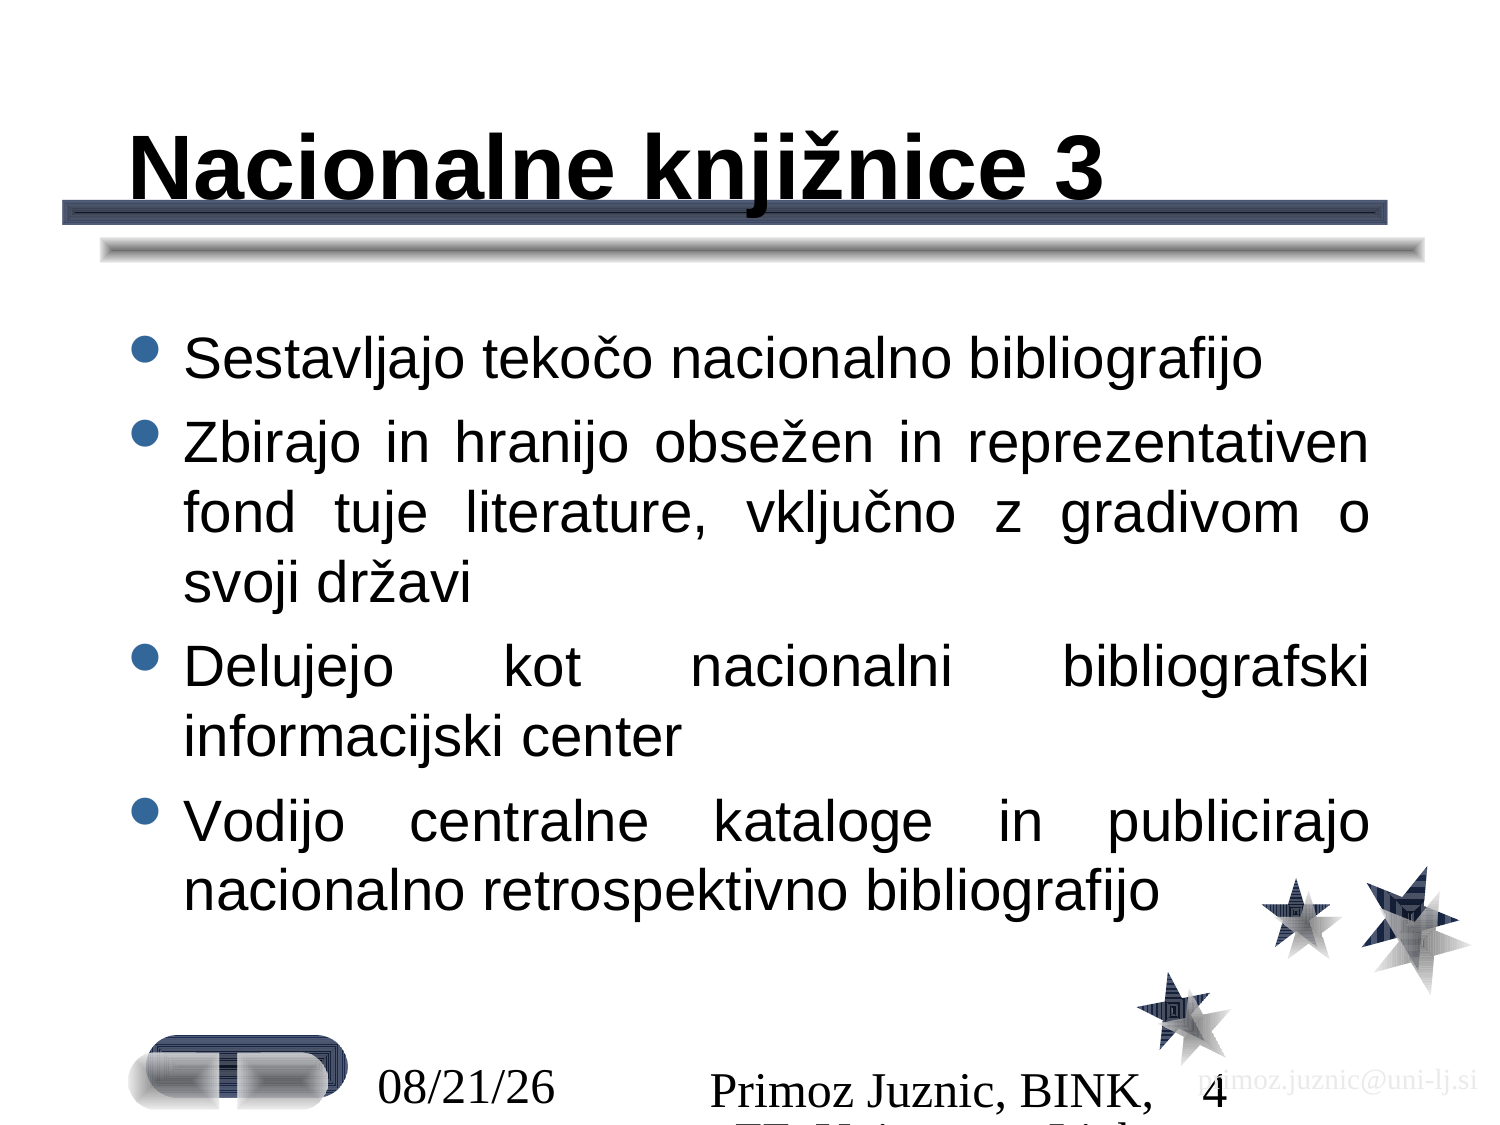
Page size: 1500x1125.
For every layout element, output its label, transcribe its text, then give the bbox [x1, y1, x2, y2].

list Sestavljajo tekočo nacionalno bibliografijo Zbirajo in hranijo obsežen in reprezentativen fond tuje literature, vključno z gradivom o svoji državi Delujejo kot nacionalni bibliografski informacijski center Vodijo centralne kataloge in publicirajo nacionalno retrospektivno bibliografijo [112, 312, 1388, 1016]
title Nacionalne knjižnice 3 [112, 37, 1388, 225]
